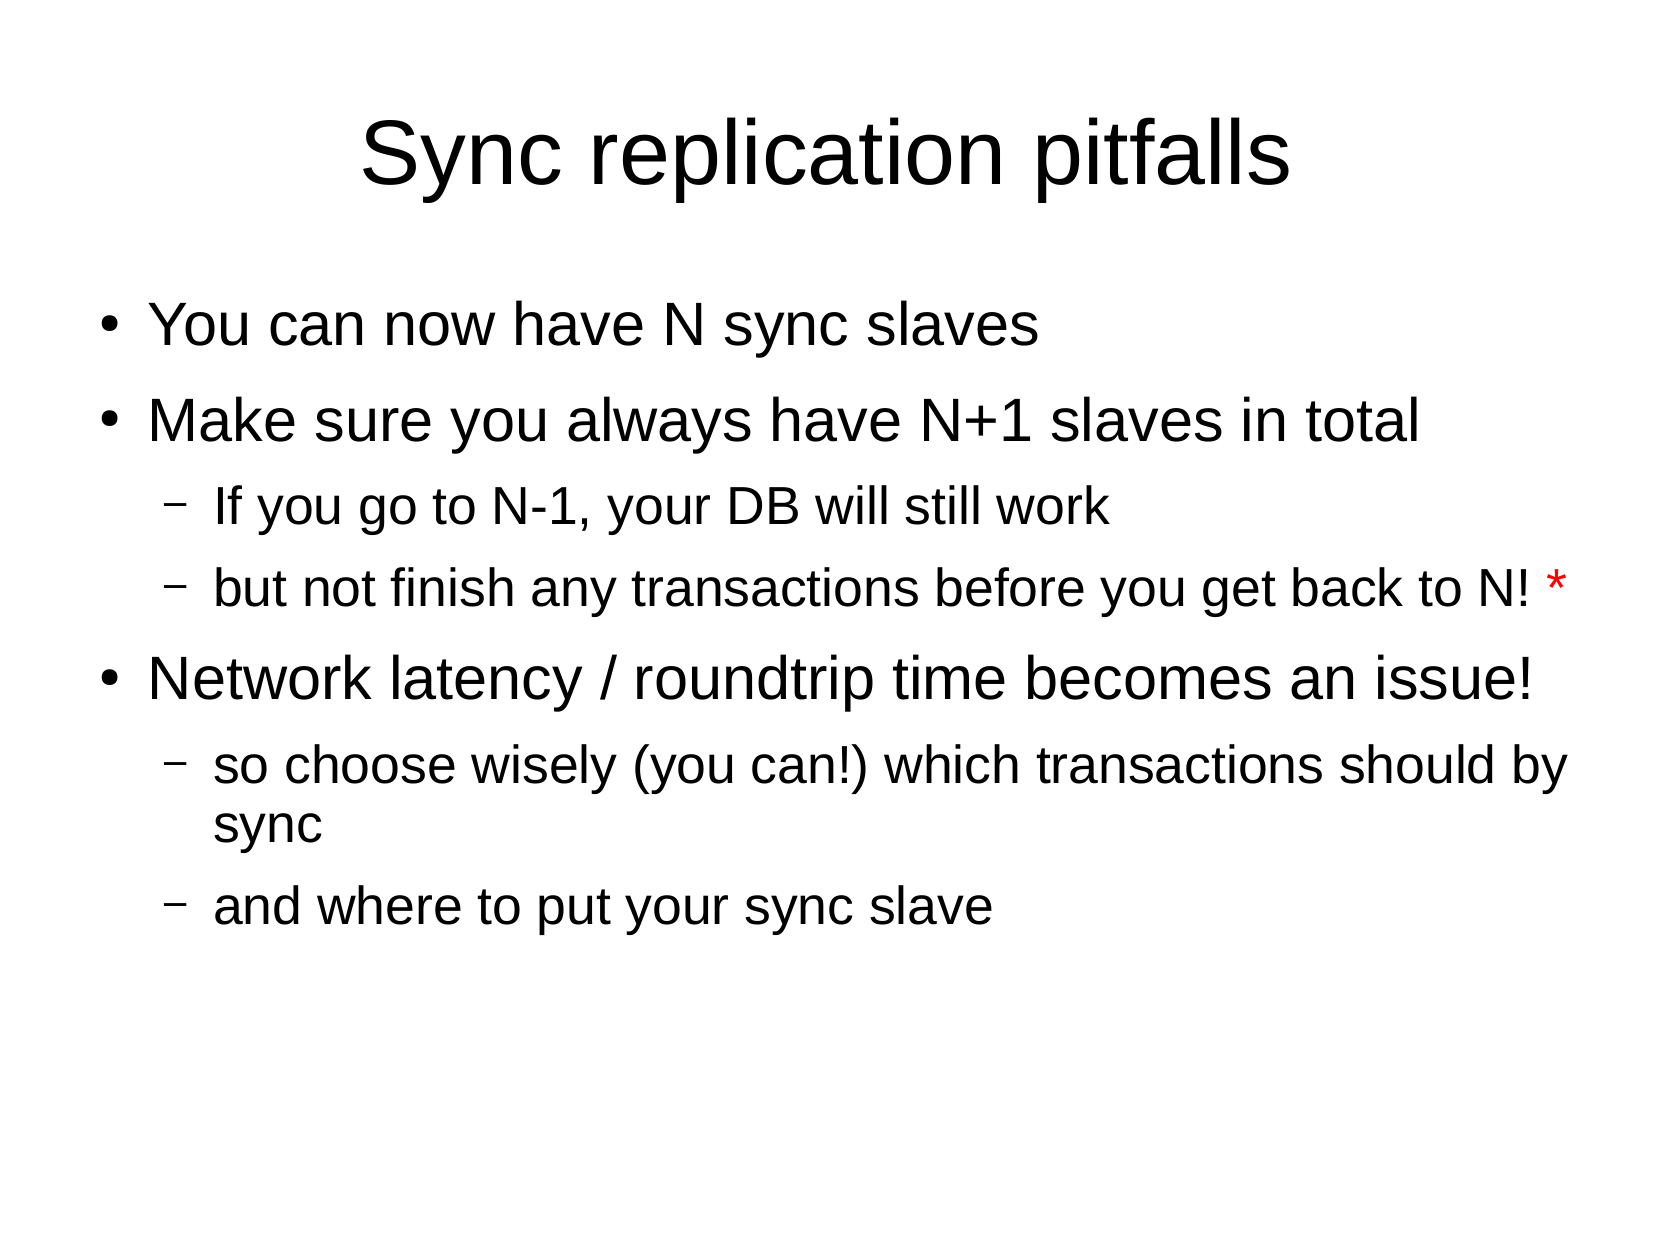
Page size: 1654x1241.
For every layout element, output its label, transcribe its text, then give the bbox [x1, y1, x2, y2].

list You can now have N sync slaves Make sure you always have N+1 slaves in total If you go to N-1, your DB will still work but not finish any transactions before you get back to N! * Network latency / roundtrip time becomes an issue! so choose wisely (you can!) which transactions should by sync and where to put your sync slave [82, 290, 1571, 1010]
title Sync replication pitfalls [82, 49, 1571, 257]
